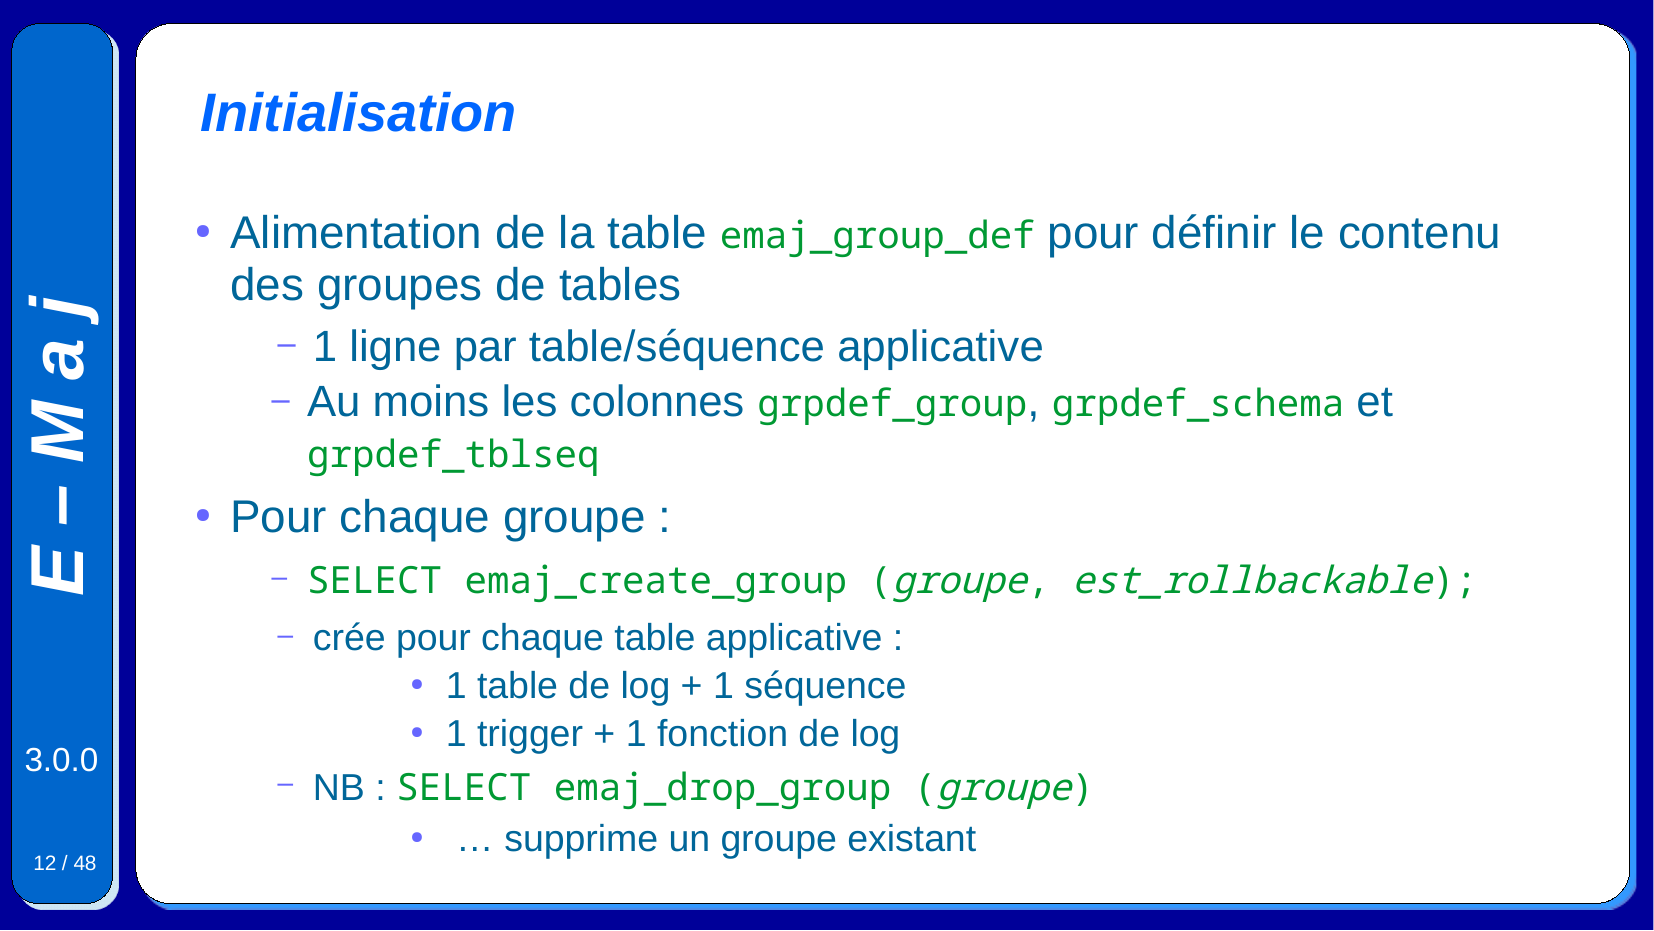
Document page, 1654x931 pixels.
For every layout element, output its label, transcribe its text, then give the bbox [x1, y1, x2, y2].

list Alimentation de la table emaj_group_def pour définir le contenu des groupes de tables 1 ligne par table/séquence applicative Au moins les colonnes grpdef_group, grpdef_schema et grpdef_tblseq Pour chaque groupe : SELECT emaj_create_group (groupe, est_rollbackable); crée pour chaque table applicative : 1 table de log + 1 séquence 1 trigger + 1 fonction de log NB : SELECT emaj_drop_group (groupe) … supprime un groupe existant [177, 206, 1587, 839]
title Initialisation [200, 34, 1575, 191]
